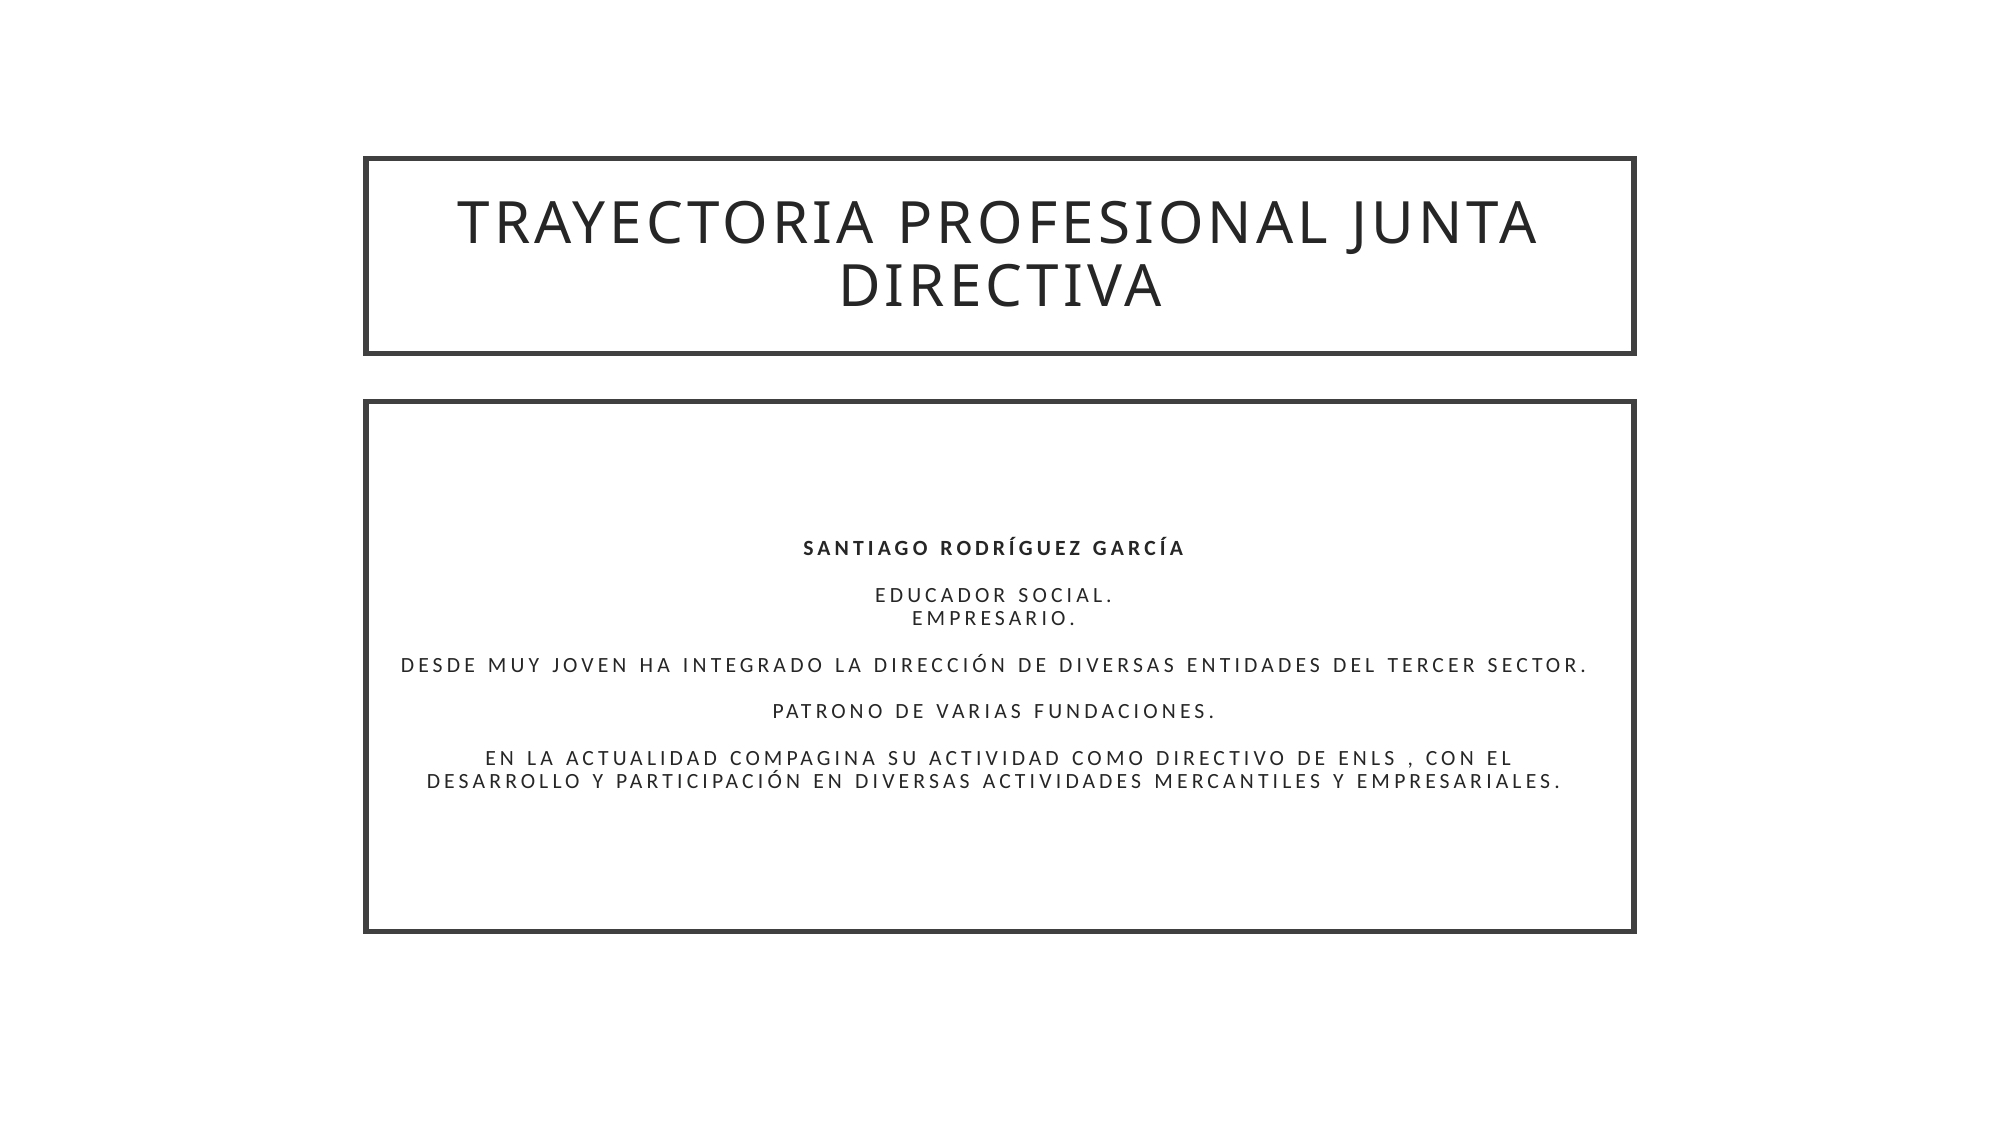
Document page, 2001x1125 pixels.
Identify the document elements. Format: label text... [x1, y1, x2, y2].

title Santiago Rodríguez García Educador Social. Empresario. Desde muy joven ha integrado la Dirección de diversas entidades del tercer sector. Patrono de varias fundaciones. En la actualidad compagina su actividad como directivo de ENLs , con el desarrollo y participación en diversas actividades mercantiles y empresariales. [366, 401, 1634, 932]
title Trayectoria profesional junta directiva [366, 158, 1634, 354]
